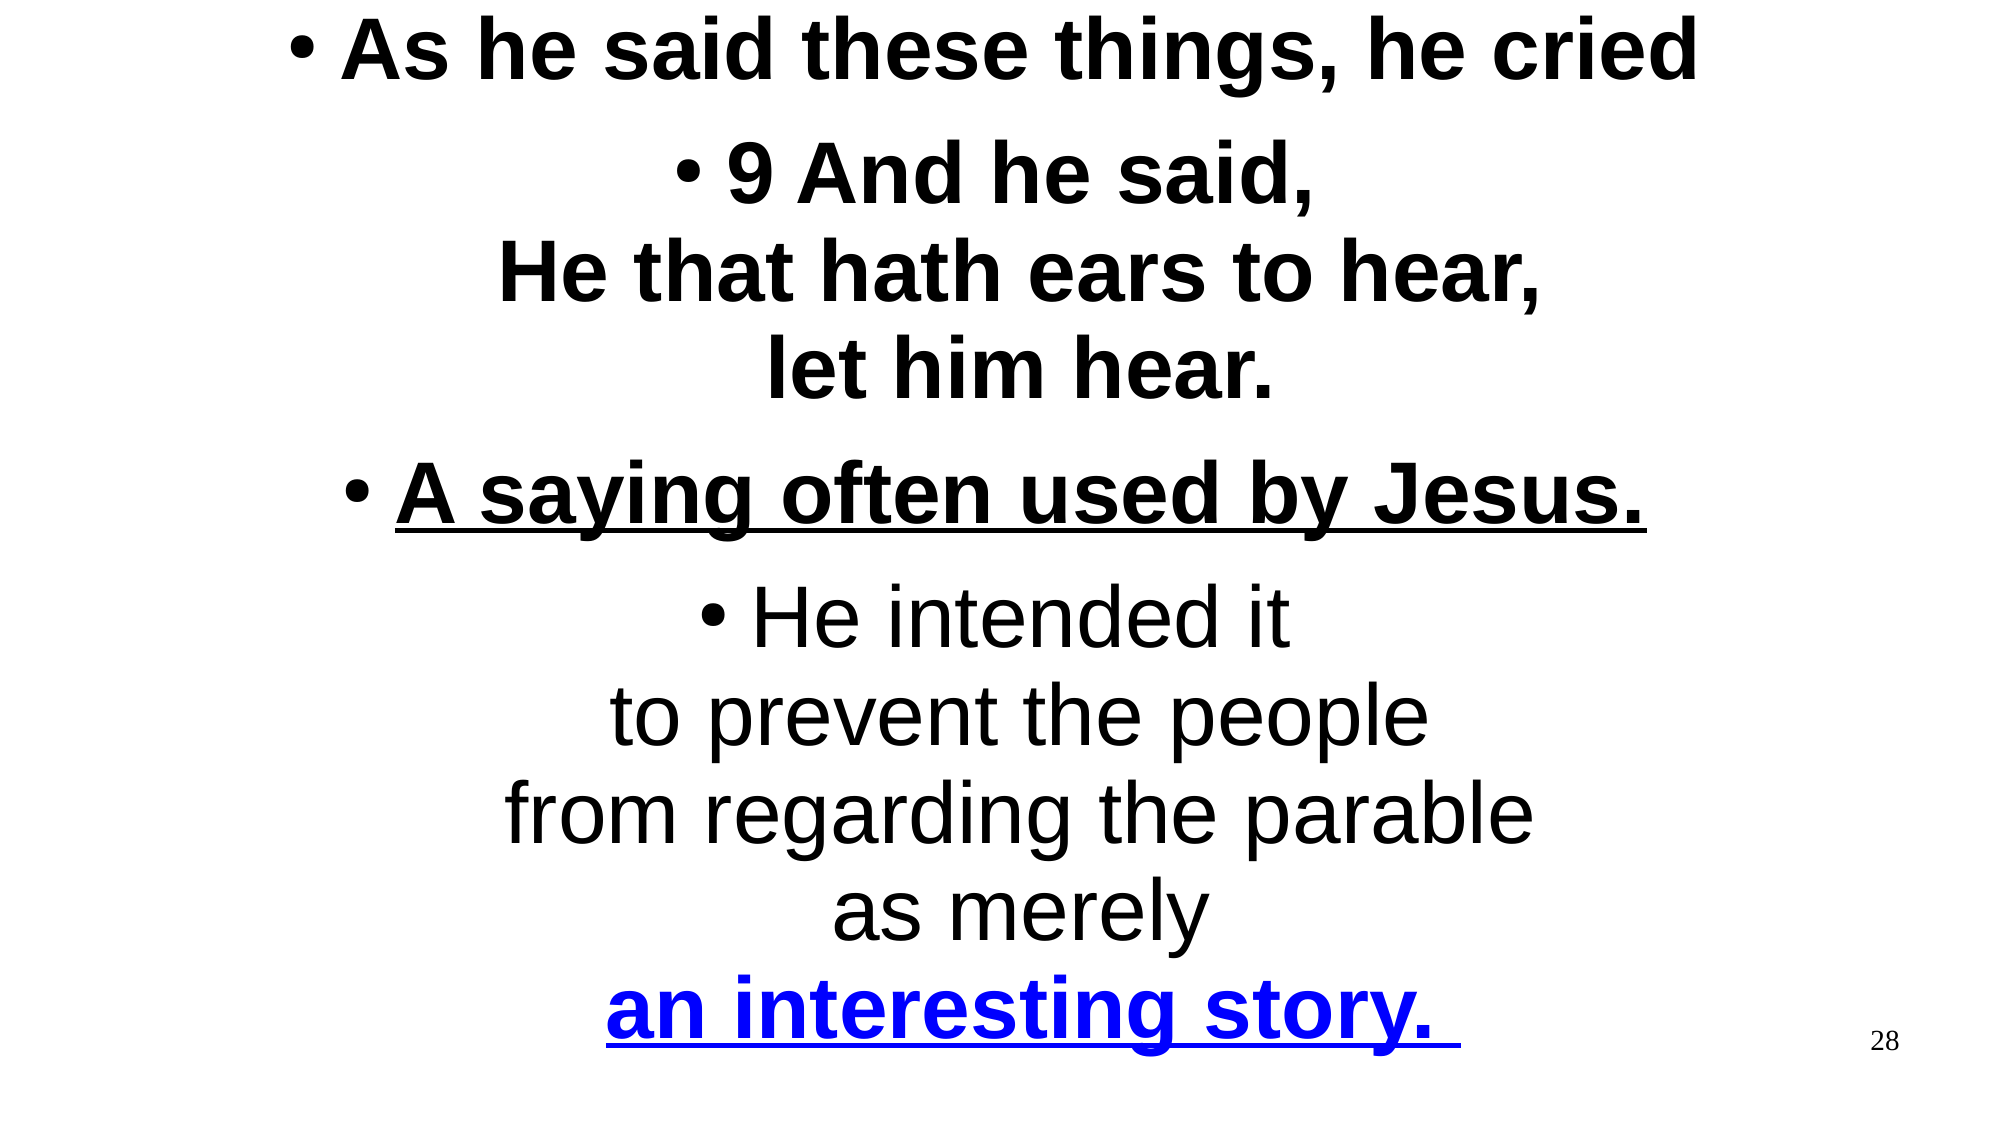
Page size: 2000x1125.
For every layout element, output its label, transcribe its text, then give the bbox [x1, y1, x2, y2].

list As he said these things, he cried 9 And he said, He that hath ears to hear, let him hear. A saying often used by Jesus. He intended it to prevent the people from regarding the parable as merely an interesting story. [0, 0, 1996, 1123]
